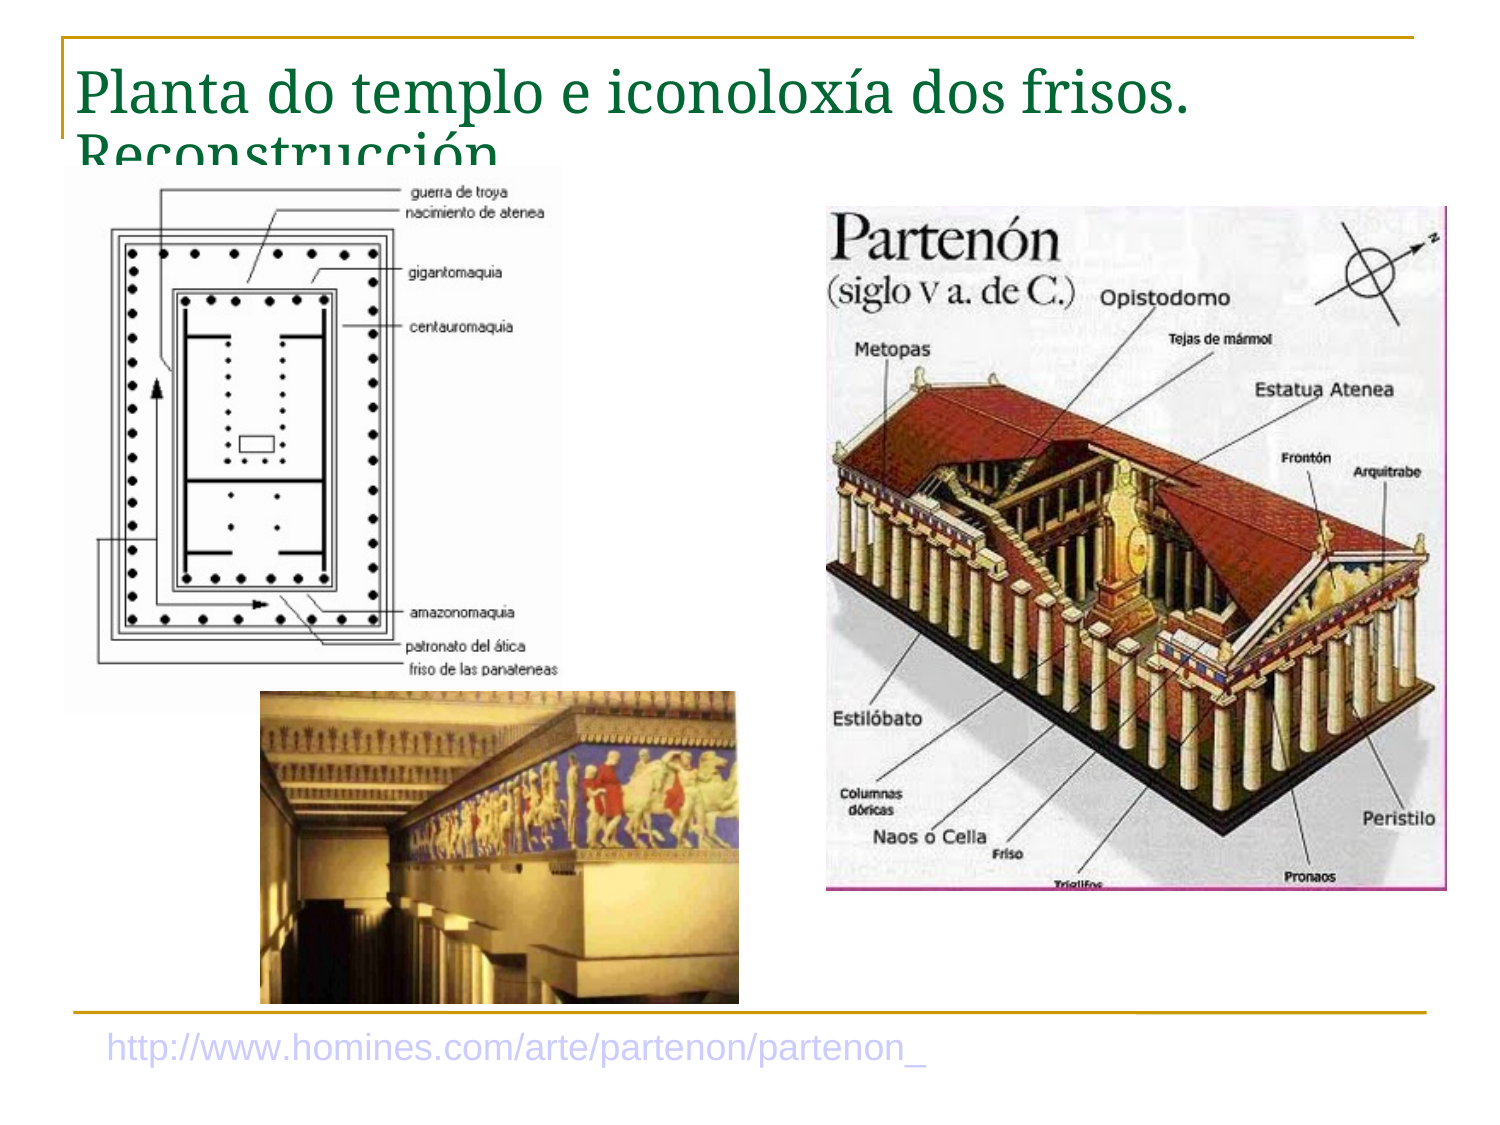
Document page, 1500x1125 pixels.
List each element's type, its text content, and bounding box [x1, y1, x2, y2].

picture [64, 165, 739, 1004]
picture [826, 206, 1447, 891]
text_box http://www.homines.com/arte/partenon/partenon_ [91, 1021, 1093, 1076]
title Planta do templo e iconoloxía dos frisos. Reconstrucción [75, 45, 1425, 207]
